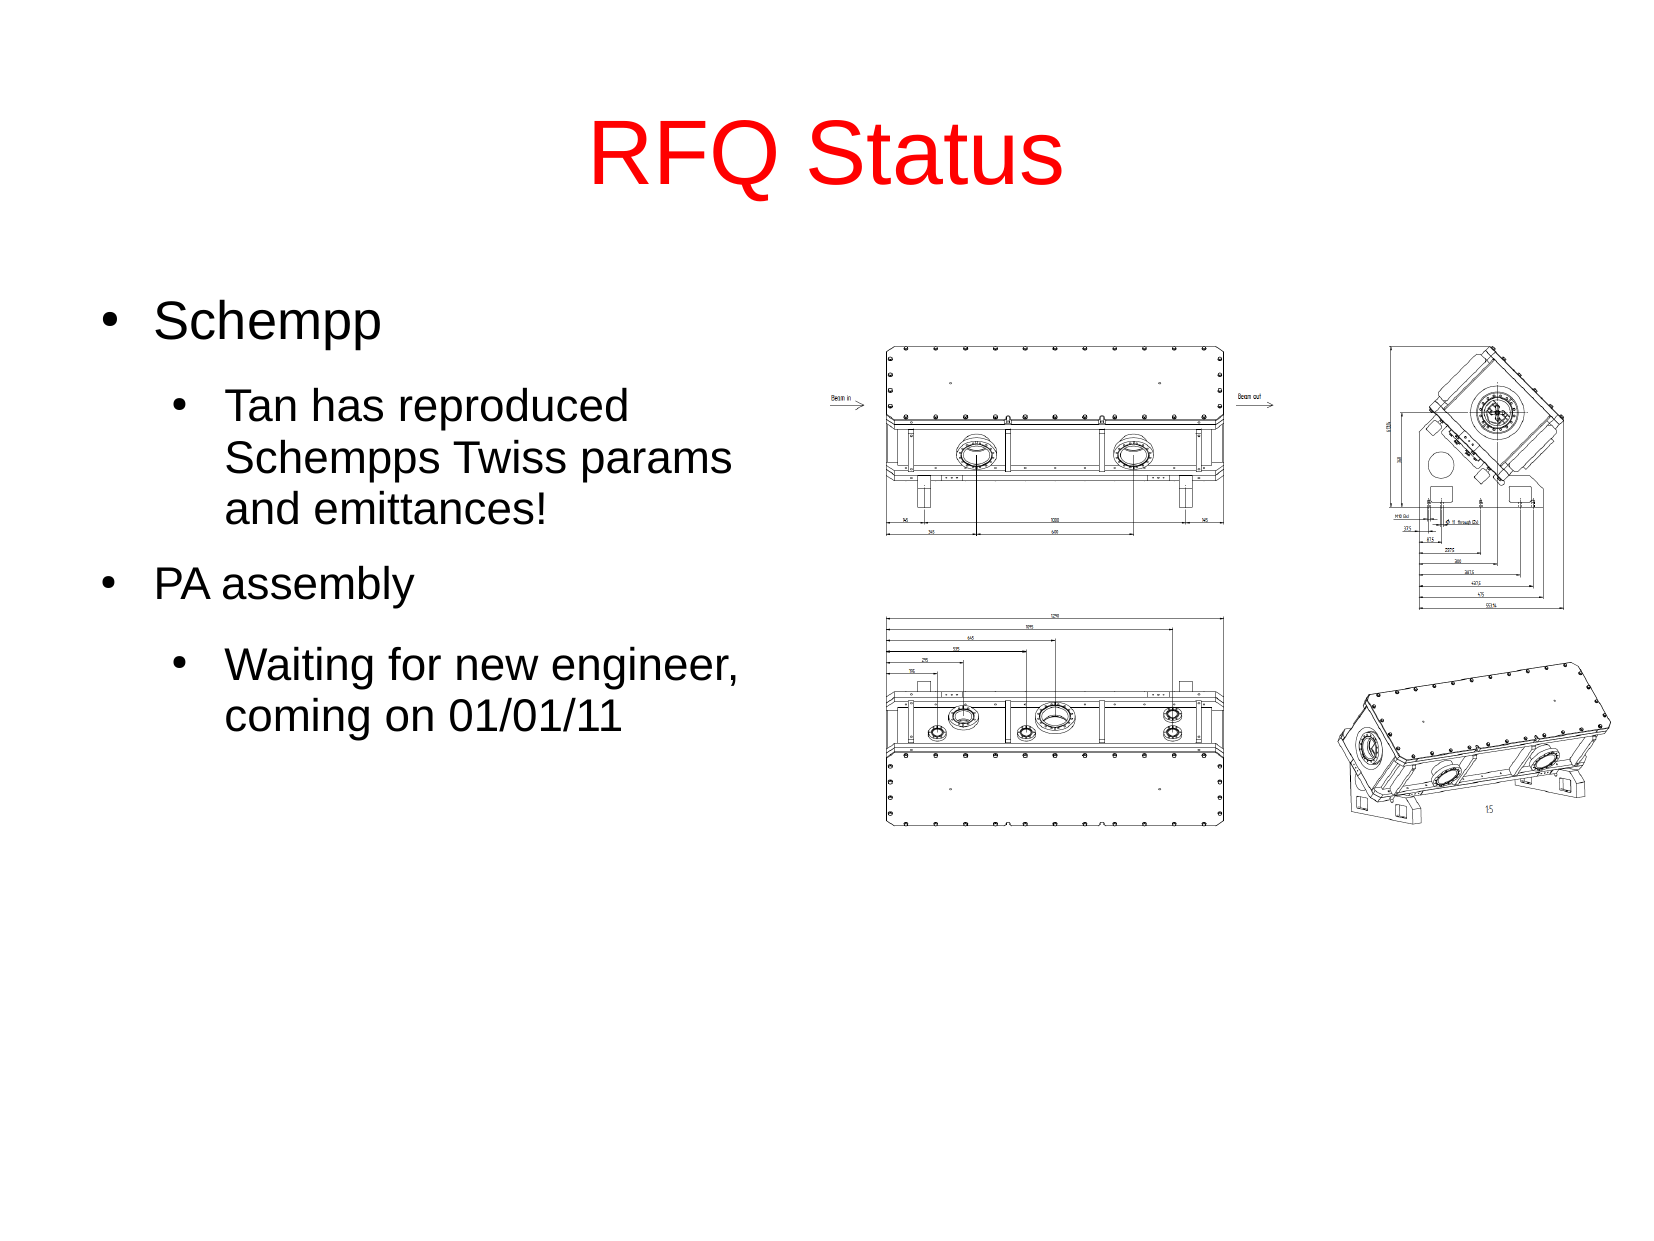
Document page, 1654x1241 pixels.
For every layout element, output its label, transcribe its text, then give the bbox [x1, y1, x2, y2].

list Schempp Tan has reproduced Schempps Twiss params and emittances! PA assembly Waiting for new engineer, coming on 01/01/11 [82, 290, 809, 1109]
title RFQ Status [82, 49, 1571, 257]
picture [814, 296, 1628, 829]
